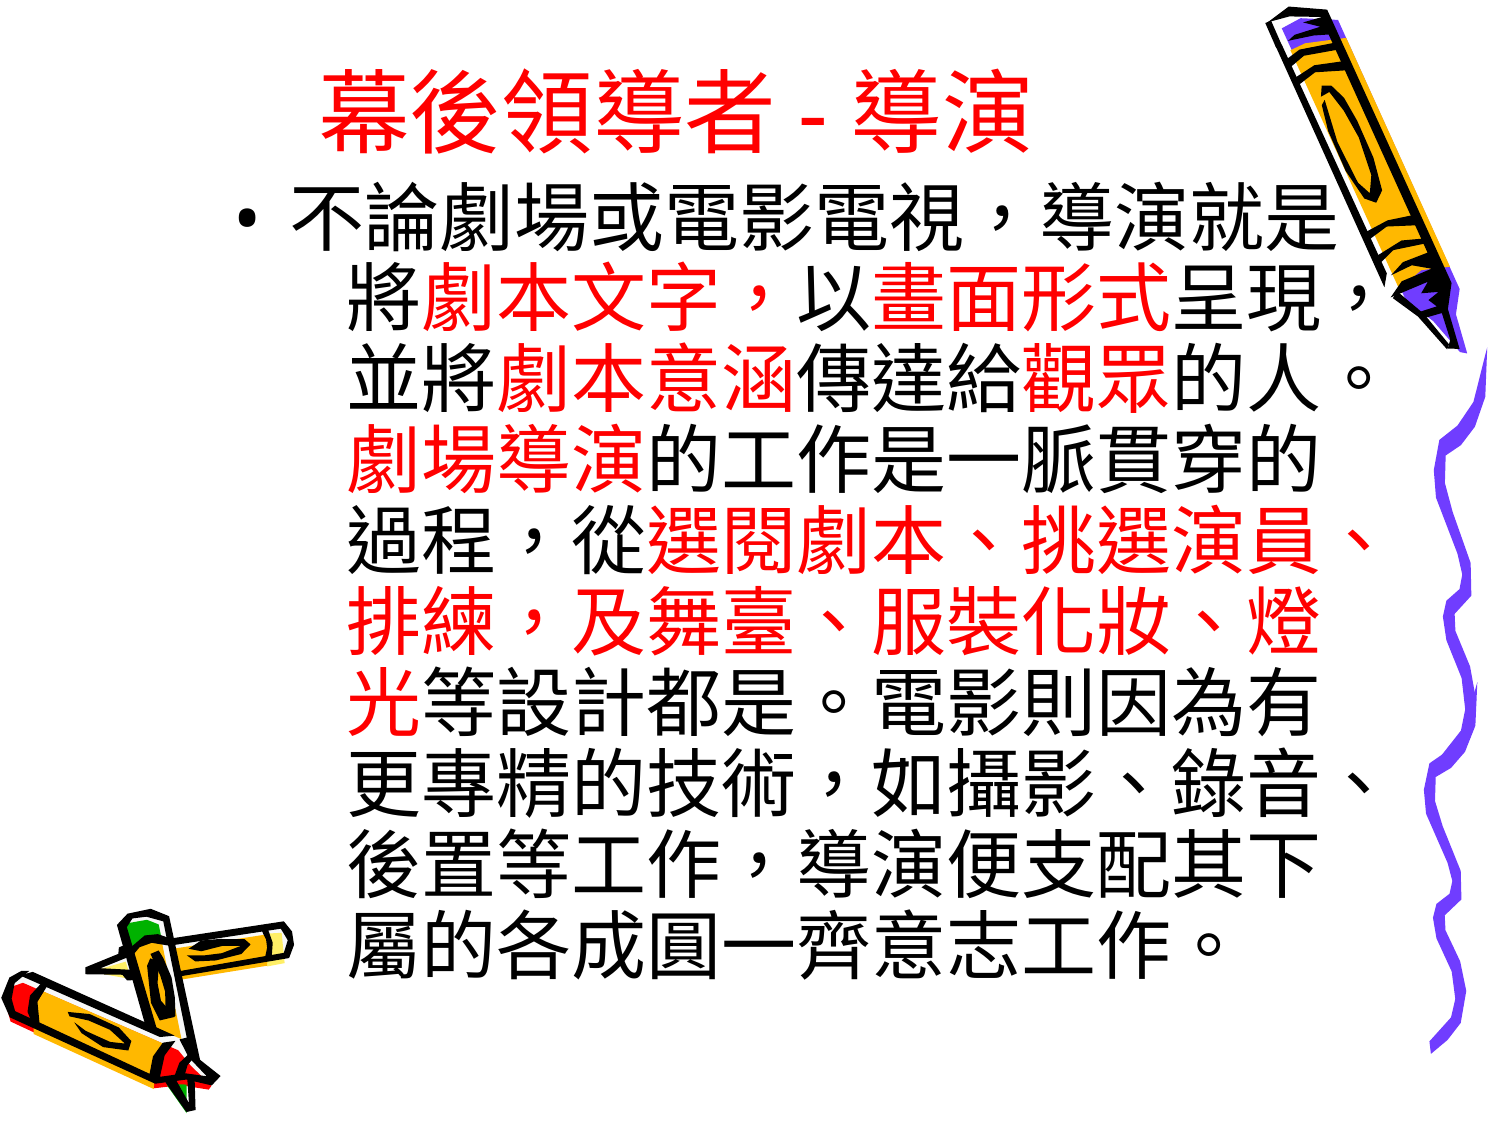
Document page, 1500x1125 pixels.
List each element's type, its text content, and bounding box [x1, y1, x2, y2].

list 不論劇場或電影電視，導演就是將劇本文字，以畫面形式呈現，並將劇本意涵傳達給觀眾的人。劇場導演的工作是一脈貫穿的過程，從選閱劇本、挑選演員、排練，及舞臺、服裝化妝、燈光等設計都是。電影則因為有更專精的技術，如攝影、錄音、後置等工作，導演便支配其下屬的各成圓一齊意志工作。 [218, 172, 1376, 1024]
title 幕後領導者-導演 [112, 24, 1240, 173]
